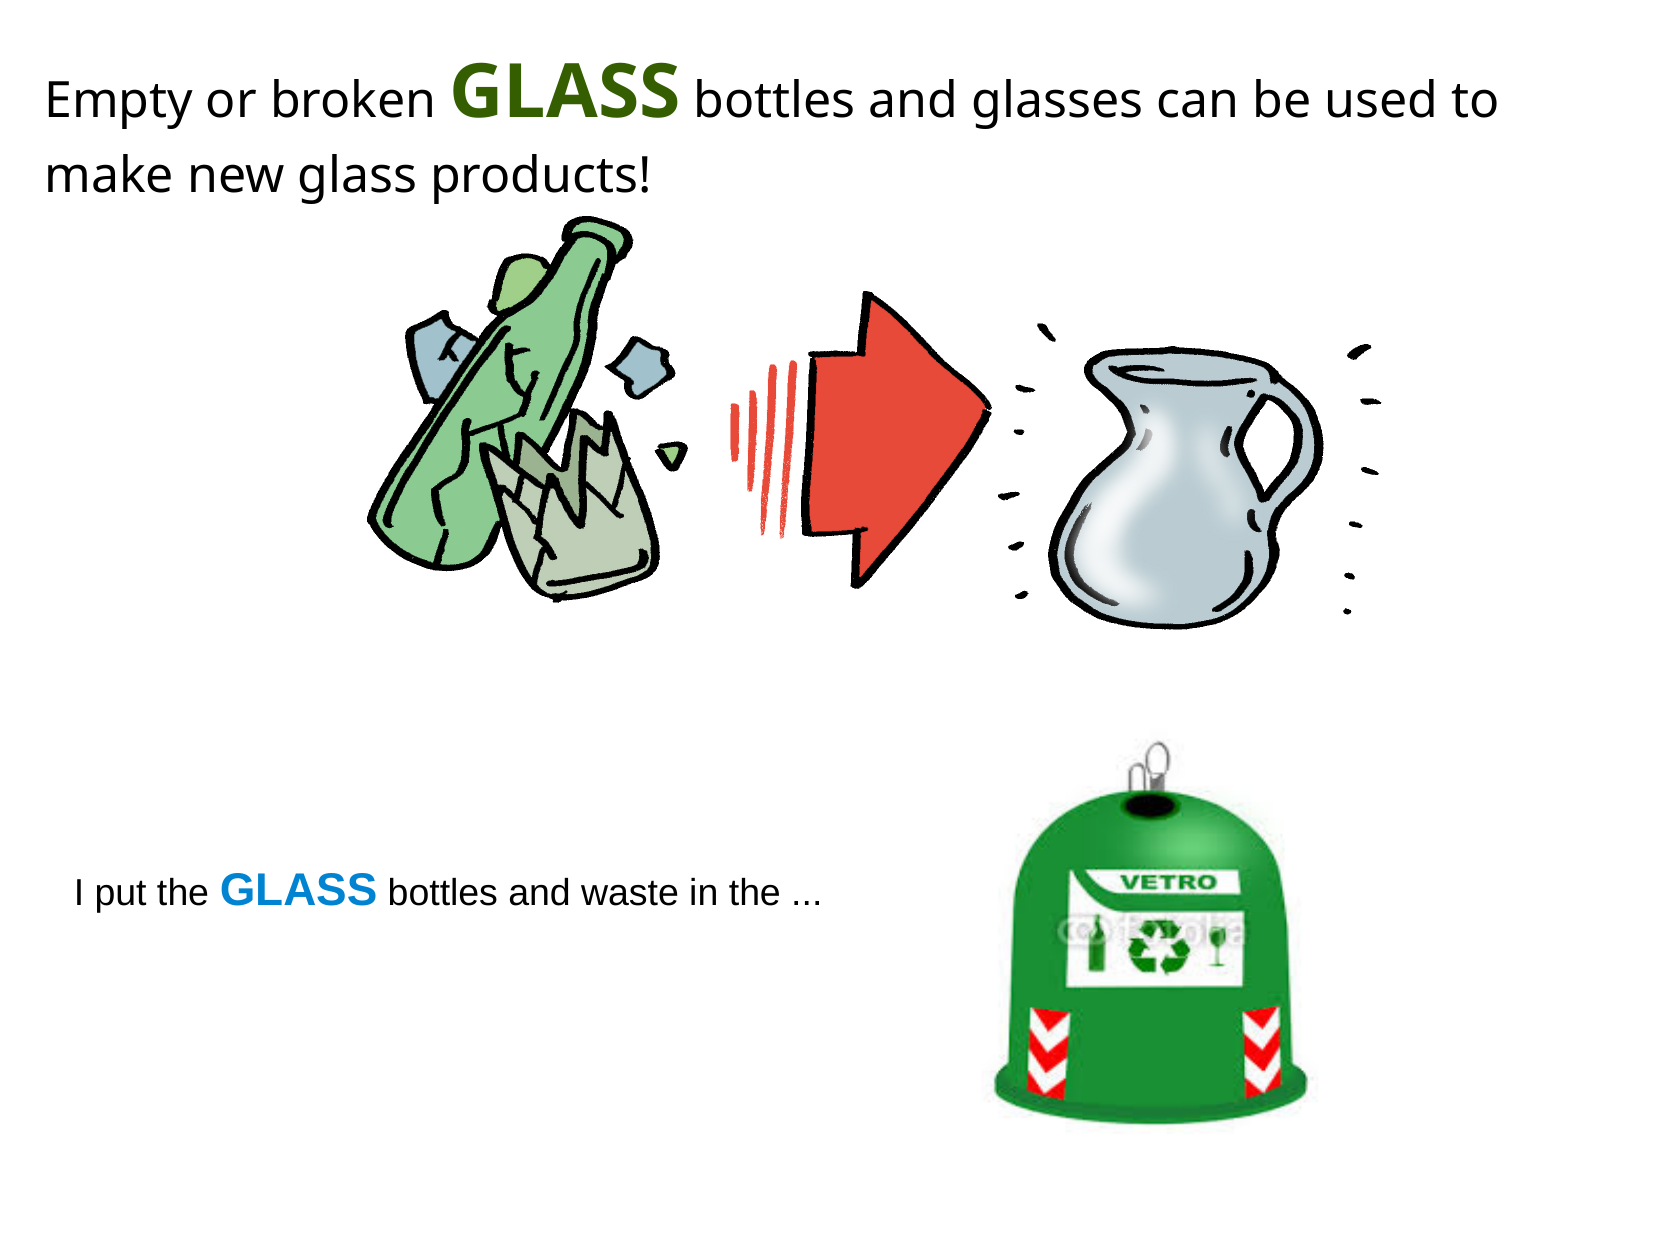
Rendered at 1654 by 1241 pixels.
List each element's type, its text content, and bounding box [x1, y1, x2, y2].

picture [915, 708, 1388, 1152]
picture [319, 206, 1418, 646]
text_box I put the GLASS bottles and waste in the ... [59, 856, 915, 923]
text_box Empty or broken GLASS bottles and glasses can be used to make new glass products! [29, 29, 1625, 338]
